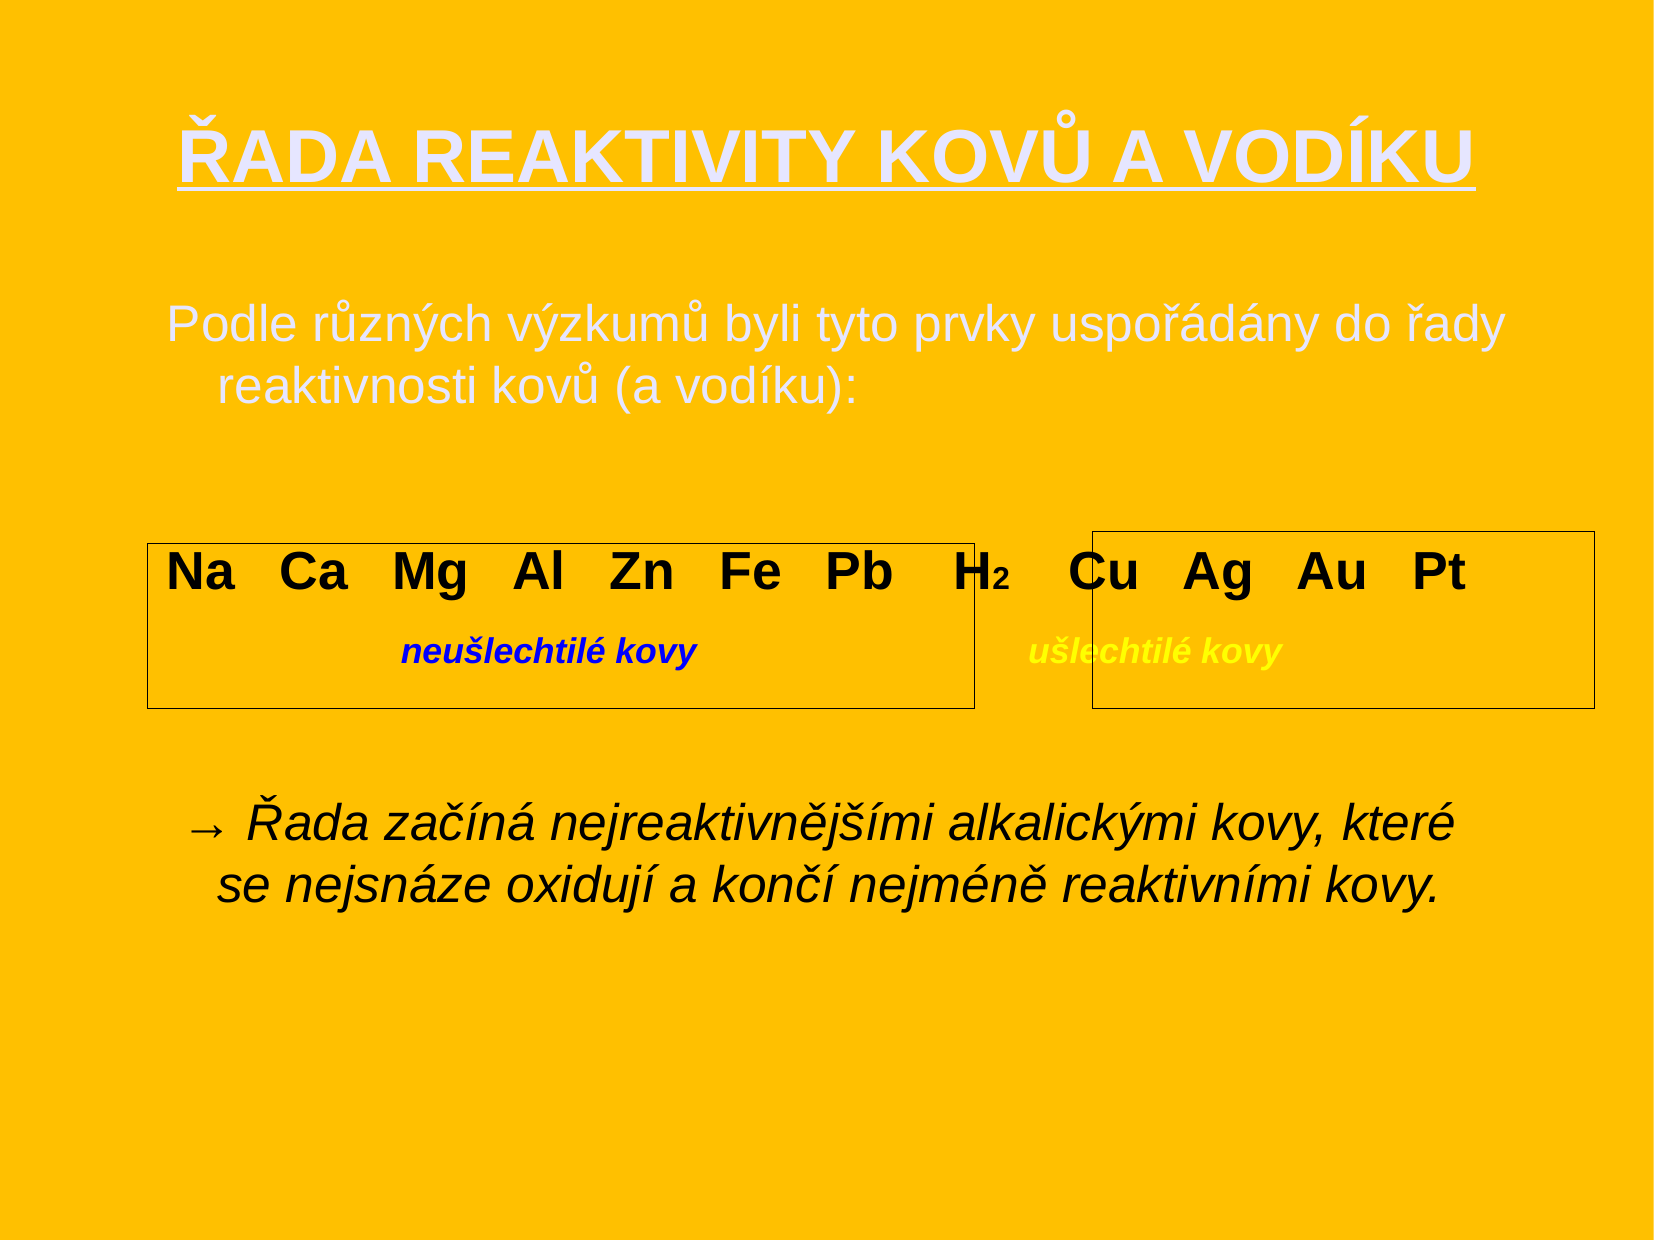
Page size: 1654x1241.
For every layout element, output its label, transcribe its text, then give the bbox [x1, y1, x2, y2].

list Podle různých výzkumů byli tyto prvky uspořádány do řady reaktivnosti kovů (a vodíku): Na Ca Mg Al Zn Fe Pb H2 Cu Ag Au Pt neušlechtilé kovy ušlechtilé kovy → Řada začíná nejreaktivnějšími alkalickými kovy, které se nejsnáze oxidují a končí nejméně reaktivními kovy. [82, 290, 1571, 1102]
list Podle různých výzkumů byli tyto prvky uspořádány do řady reaktivnosti kovů (a vodíku): Na Ca Mg Al Zn Fe Pb H2 Cu Ag Au Pt neušlechtilé kovy ušlechtilé kovy → Řada začíná nejreaktivnějšími alkalickými kovy, které se nejsnáze oxidují a končí nejméně reaktivními kovy. [1093, 532, 1571, 708]
title ŘADA REAKTIVITY KOVŮ A VODÍKU [82, 49, 1571, 257]
